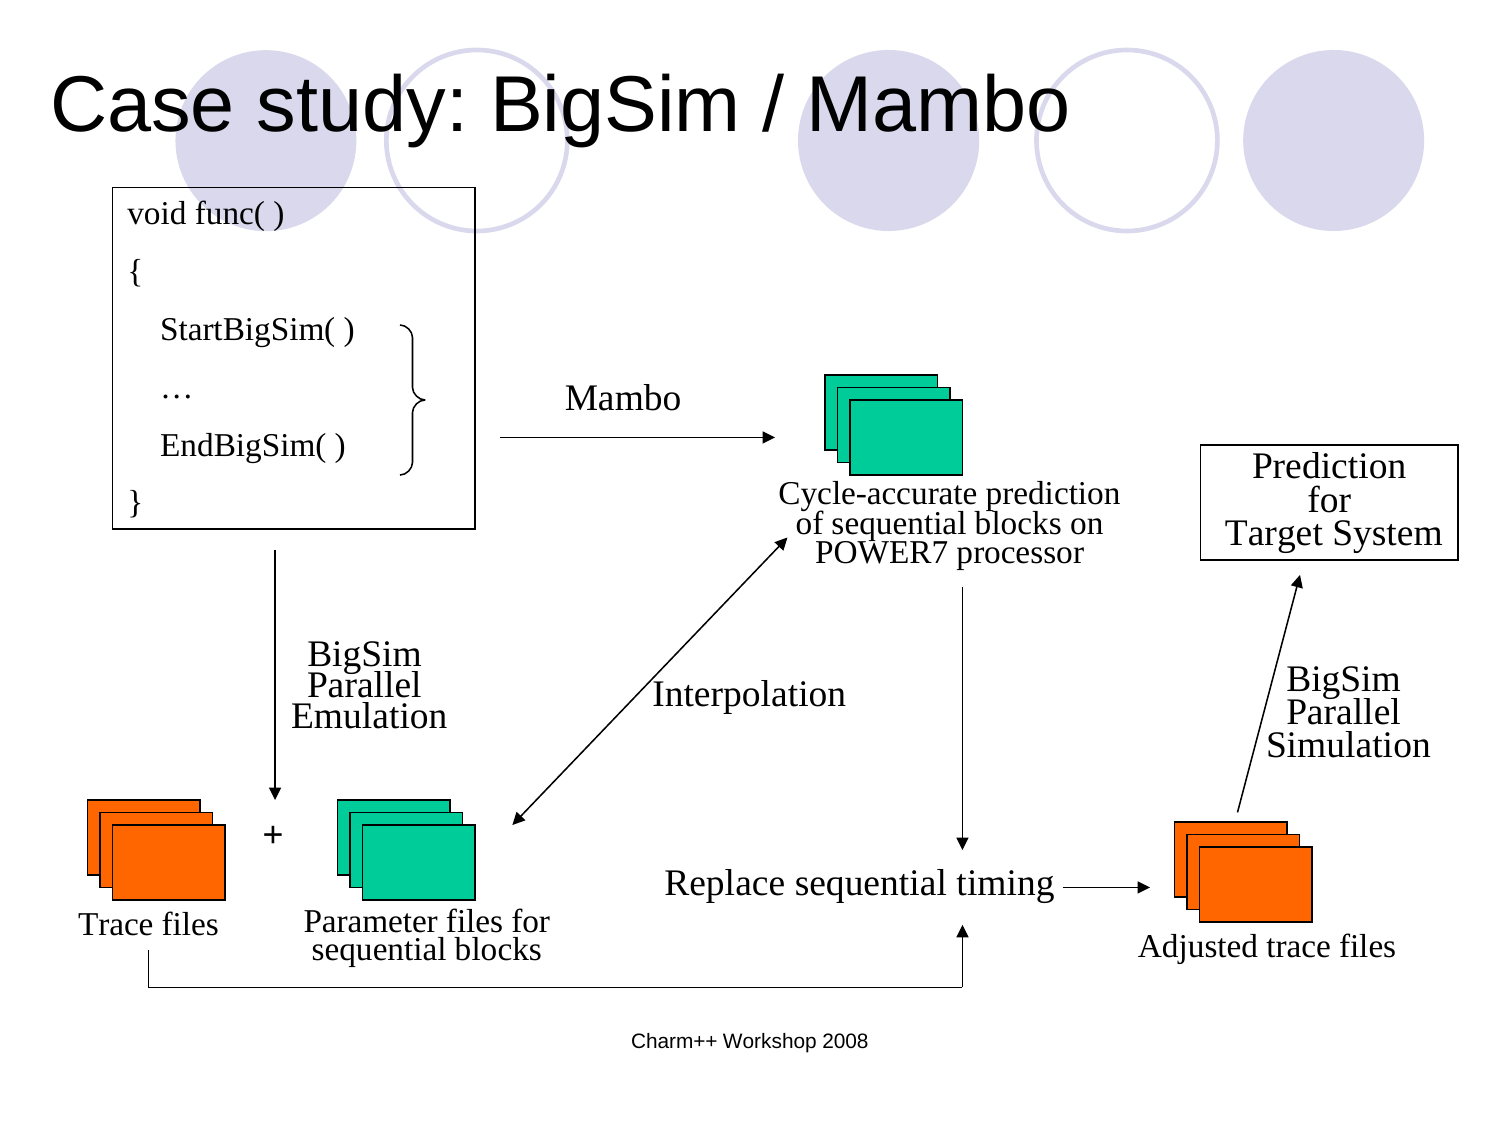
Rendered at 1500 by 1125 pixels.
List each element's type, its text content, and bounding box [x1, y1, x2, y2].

text_box Mambo [549, 368, 726, 426]
text_box Trace files [63, 897, 235, 951]
text_box [824, 375, 837, 451]
text_box Cycle-accurate prediction of sequential blocks on POWER7 processor [763, 473, 1137, 578]
text_box Replace sequential timing [649, 854, 1071, 912]
text_box BigSim Parallel Simulation [1241, 657, 1446, 773]
text_box Prediction for Target System [1200, 444, 1459, 560]
text_box + [247, 806, 299, 864]
text_box Adjusted trace files [1123, 919, 1412, 973]
text_box [337, 875, 350, 888]
text_box Interpolation [637, 664, 888, 722]
text_box [1174, 822, 1313, 919]
text_box [87, 800, 225, 897]
text_box Parameter files for sequential blocks [288, 902, 566, 974]
text_box void func( ) { StartBigSim( ) … EndBigSim( ) } [112, 187, 476, 530]
text_box BigSim Parallel Emulation [266, 634, 463, 743]
title Case study: BigSim / Mambo [50, 62, 1450, 156]
